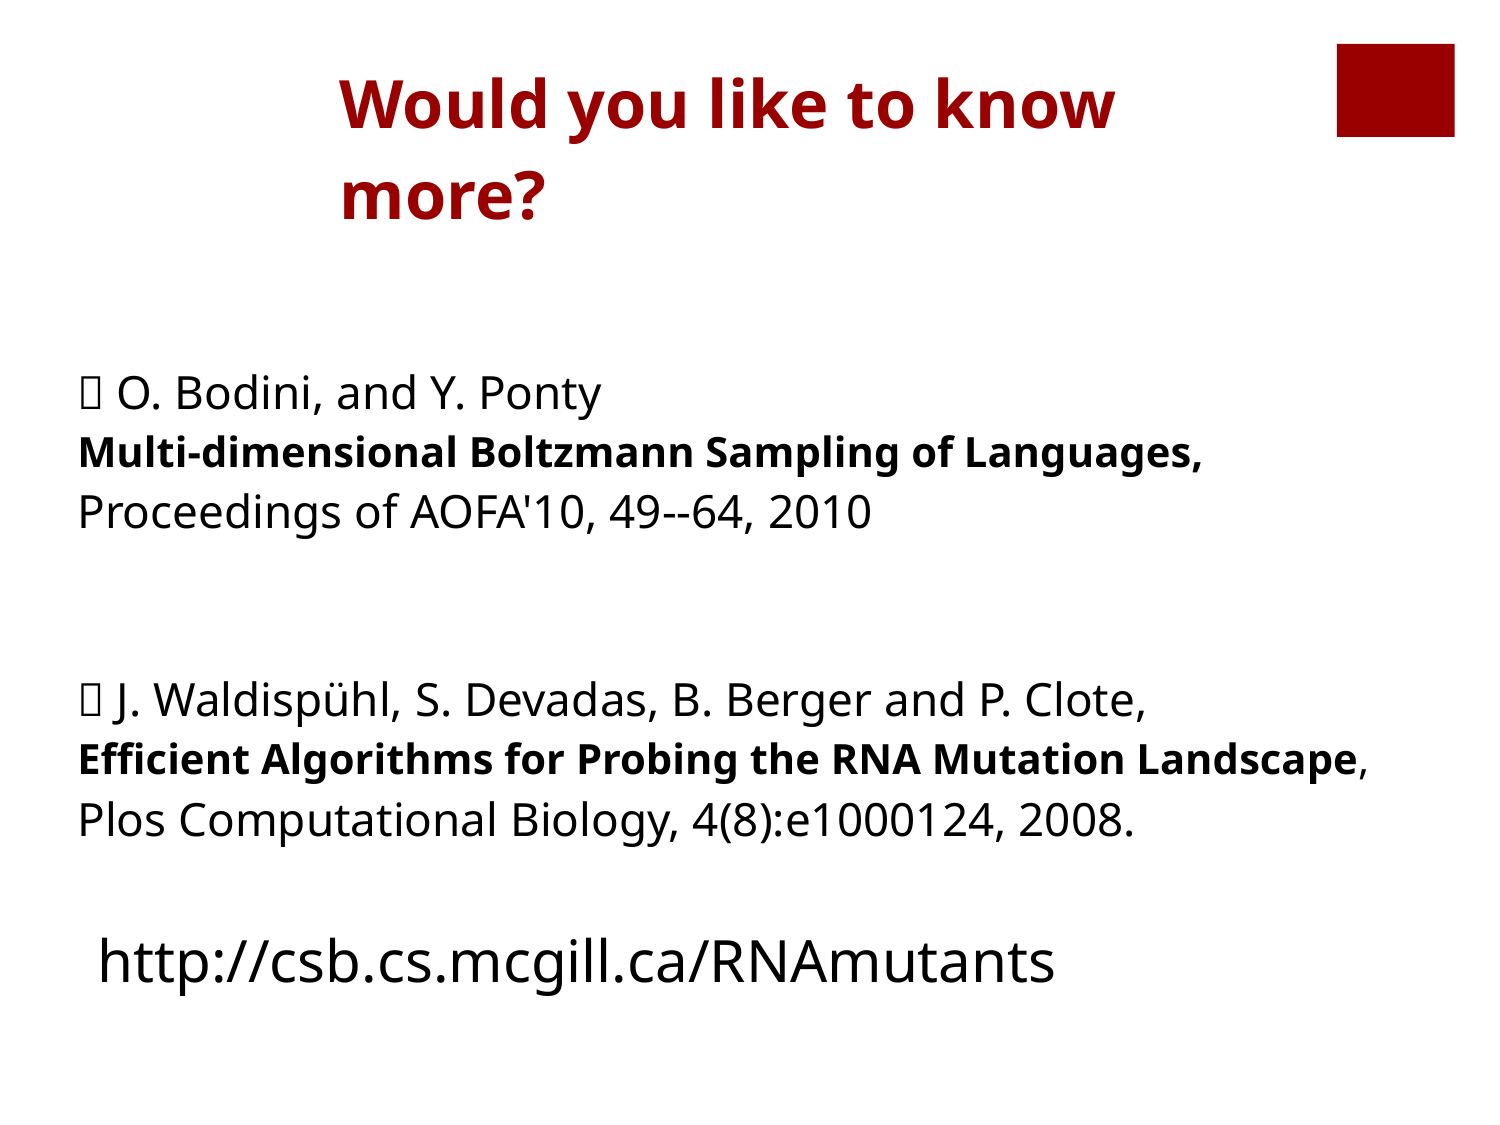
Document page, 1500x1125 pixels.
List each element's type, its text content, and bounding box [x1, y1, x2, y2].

text_box Would you like to know more? [324, 49, 1338, 138]
text_box http://csb.cs.mcgill.ca/RNAmutants [82, 912, 1333, 999]
text_box  O. Bodini, and Y. Ponty Multi-dimensional Boltzmann Sampling of Languages, Proceedings of AOFA'10, 49--64, 2010  J. Waldispühl, S. Devadas, B. Berger and P. Clote, Efficient Algorithms for Probing the RNA Mutation Landscape, Plos Computational Biology, 4(8):e1000124, 2008. [62, 353, 1447, 924]
